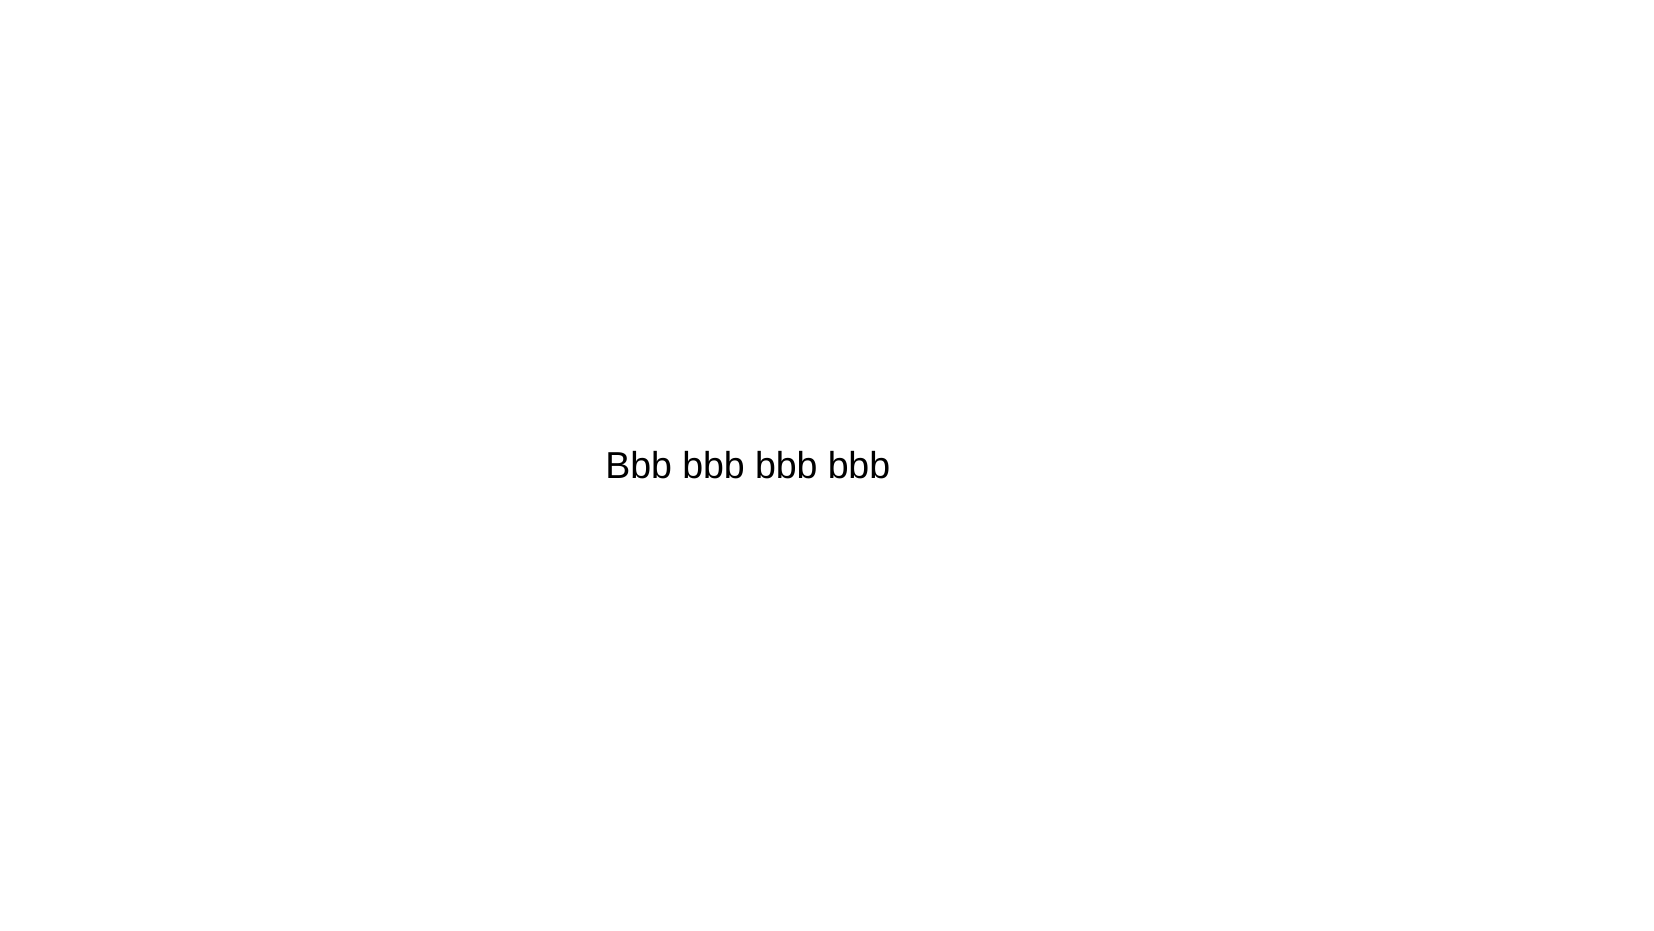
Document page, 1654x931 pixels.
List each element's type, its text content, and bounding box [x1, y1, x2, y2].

text_box Bbb bbb bbb bbb [590, 436, 1063, 494]
